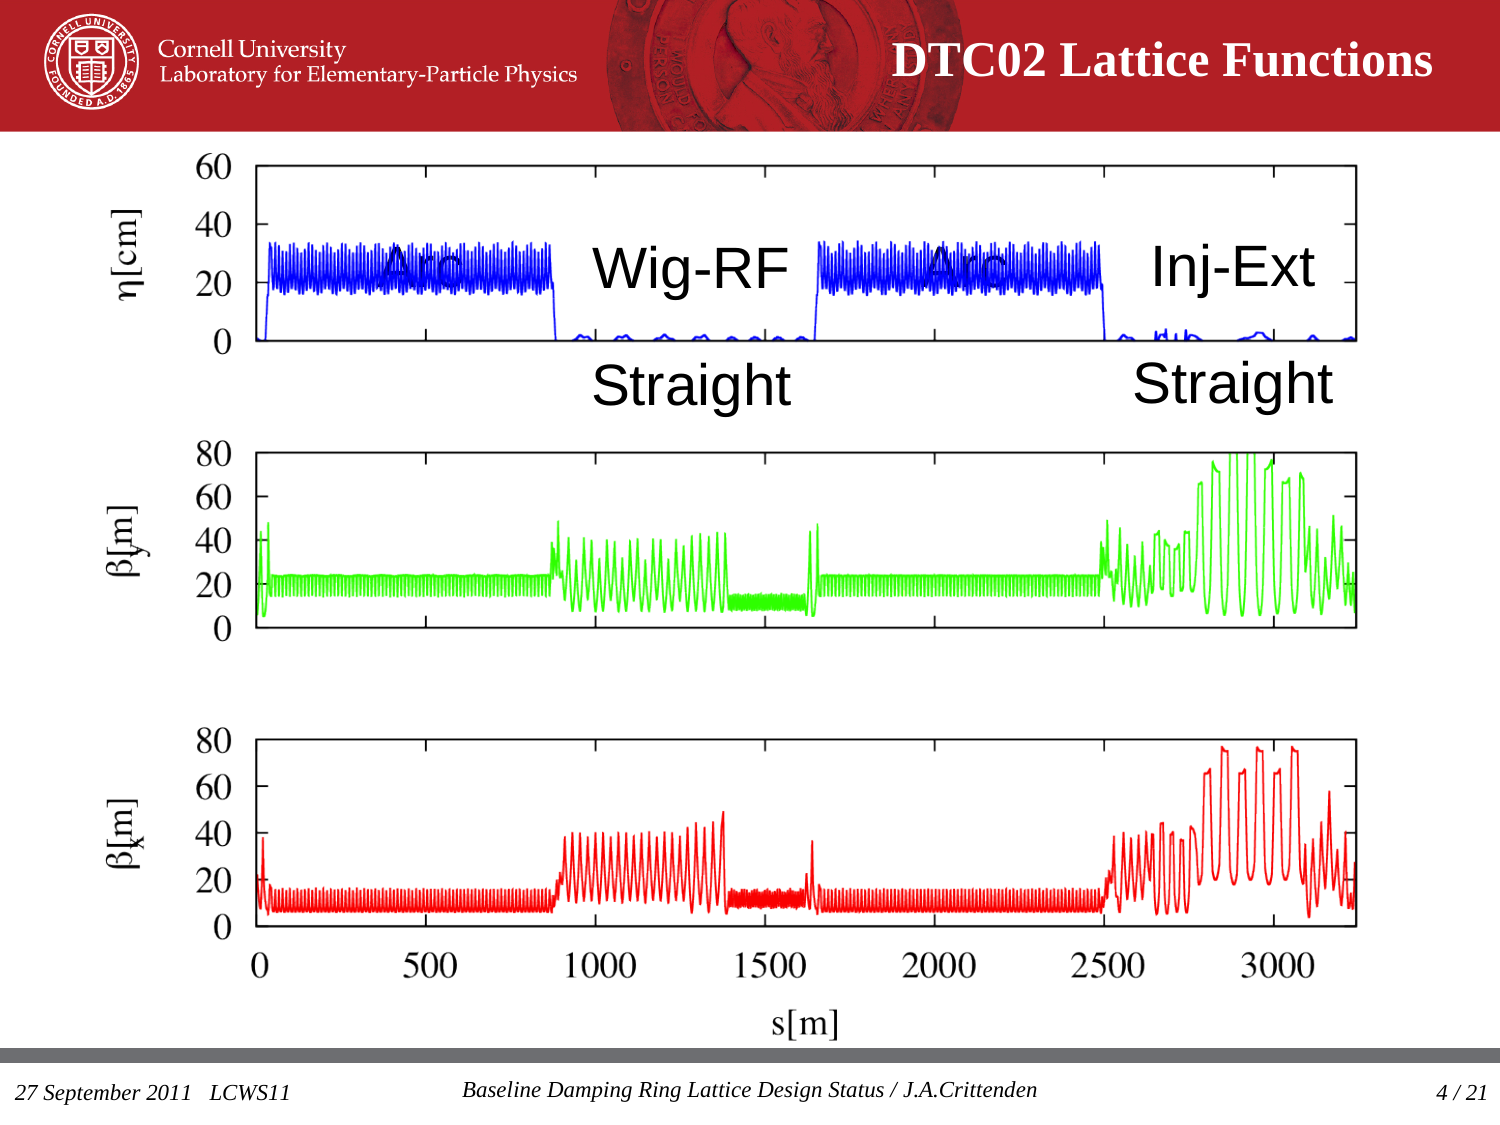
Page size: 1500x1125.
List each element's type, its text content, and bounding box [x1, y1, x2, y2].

text_box DTC02 Lattice Functions [825, 0, 1500, 121]
picture [0, 0, 1500, 1046]
